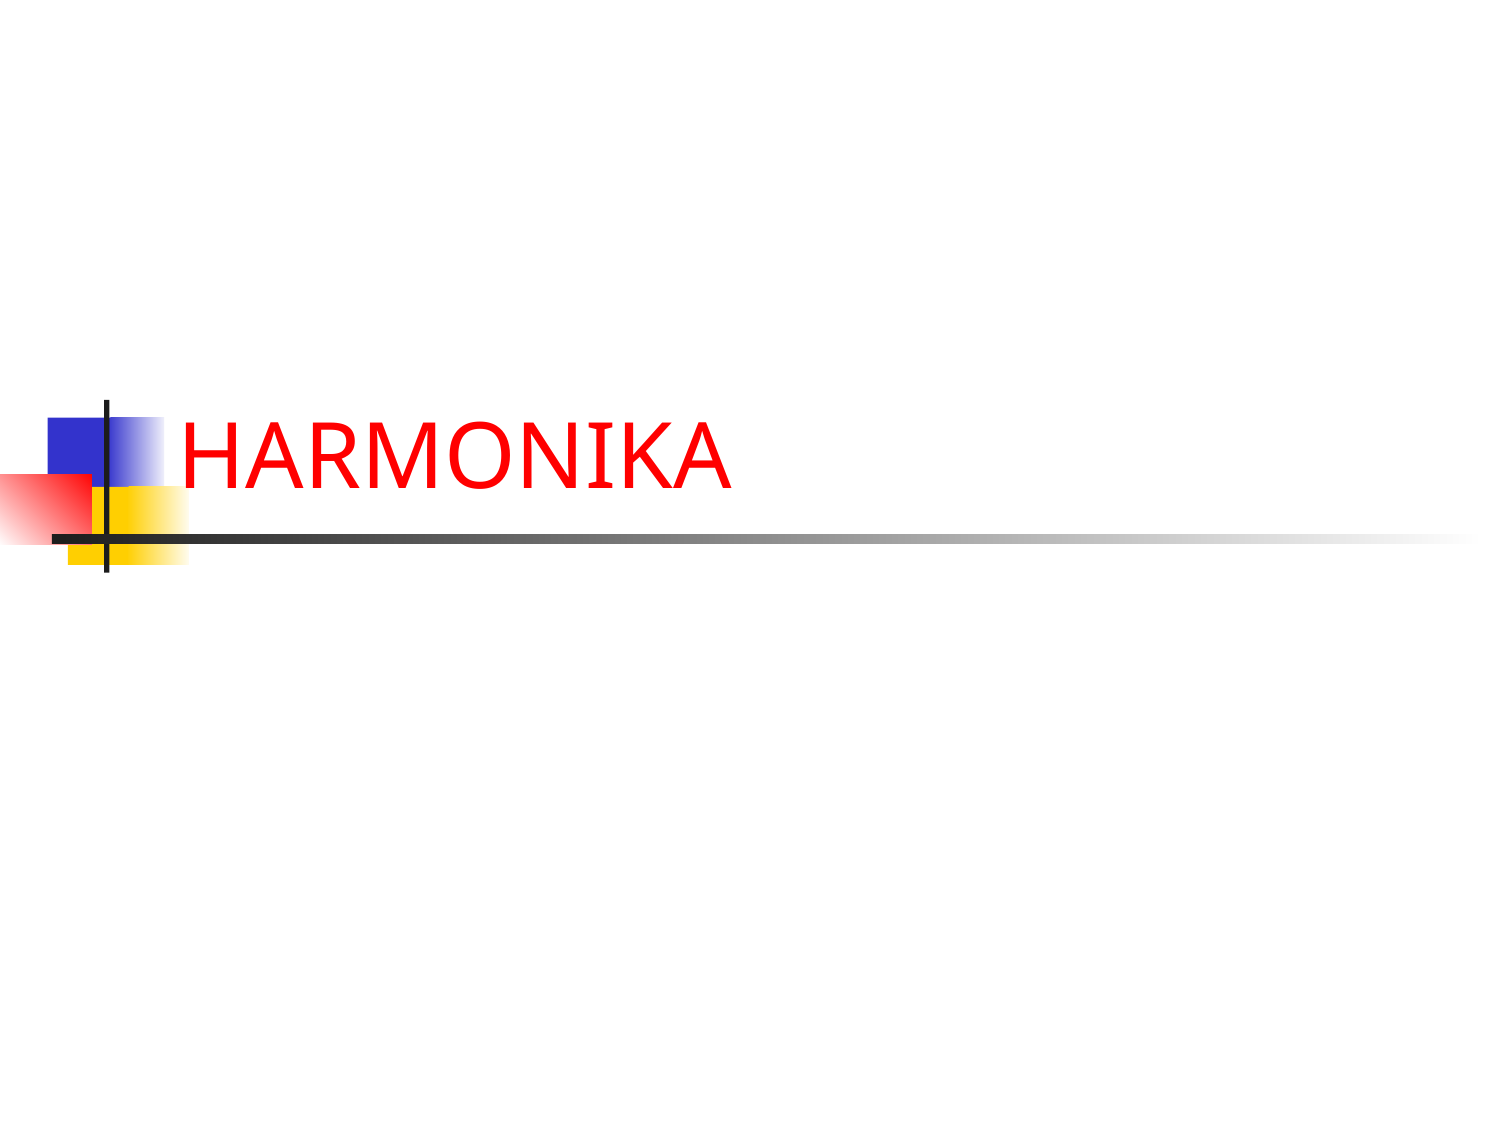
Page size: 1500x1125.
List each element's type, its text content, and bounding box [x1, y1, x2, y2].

title HARMONIKA [162, 275, 1438, 515]
